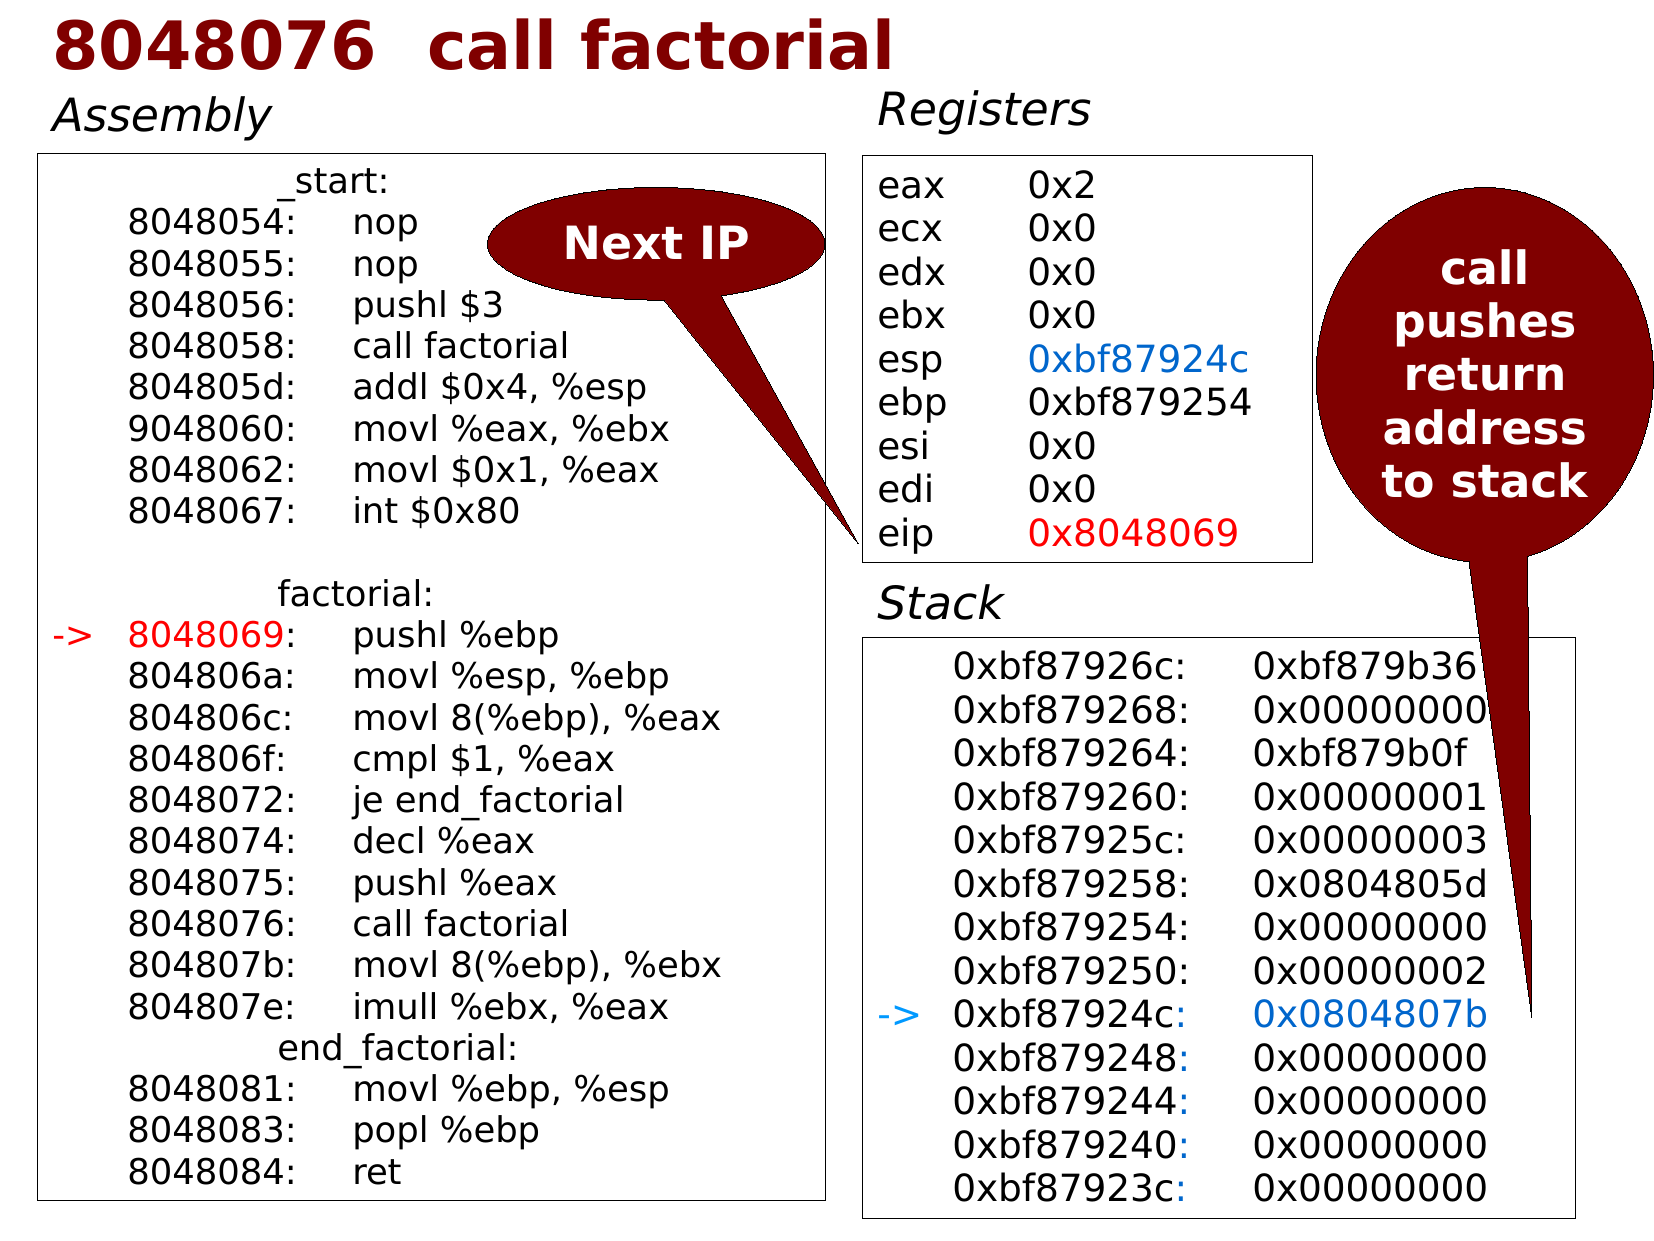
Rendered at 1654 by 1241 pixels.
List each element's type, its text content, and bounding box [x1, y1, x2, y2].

text_box Stack [862, 569, 1051, 638]
text_box call pushes return address to stack [1316, 187, 1654, 1018]
text_box eax 0x2 ecx 0x0 edx 0x0 ebx 0x0 esp 0xbf87924c ebp 0xbf879254 esi 0x0 edi 0x0 eip 0x8048069 [862, 155, 1313, 563]
text_box _start: 8048054: nop 8048055: nop 8048056: pushl $3 8048058: call factorial 804805d: addl $0x4, %esp 9048060: movl %eax, %ebx 8048062: movl $0x1, %eax 8048067: int $0x80 factorial: -> 8048069: pushl %ebp 804806a: movl %esp, %ebp 804806c: movl 8(%ebp), %eax 804806f: cmpl $1, %eax 8048072: je end_factorial 8048074: decl %eax 8048075: pushl %eax 8048076: call factorial 804807b: movl 8(%ebp), %ebx 804807e: imull %ebx, %eax end_factorial: 8048081: movl %ebp, %esp 8048083: popl %ebp 8048084: ret [37, 153, 826, 1201]
text_box Assembly [37, 81, 301, 151]
text_box Next IP [487, 187, 859, 544]
text_box 0xbf87926c: 0xbf879b36 0xbf879268: 0x00000000 0xbf879264: 0xbf879b0f 0xbf879260: 0x00000001 0xbf87925c: 0x00000003 0xbf879258: 0x0804805d 0xbf879254: 0x00000000 0xbf879250: 0x00000002 -> 0xbf87924c: 0x0804807b 0xbf879248: 0x00000000 0xbf879244: 0x00000000 0xbf879240: 0x00000000 0xbf87923c: 0x00000000 [862, 637, 1576, 1219]
text_box Registers [862, 75, 1126, 144]
text_box 8048076 call factorial [37, 0, 1388, 93]
